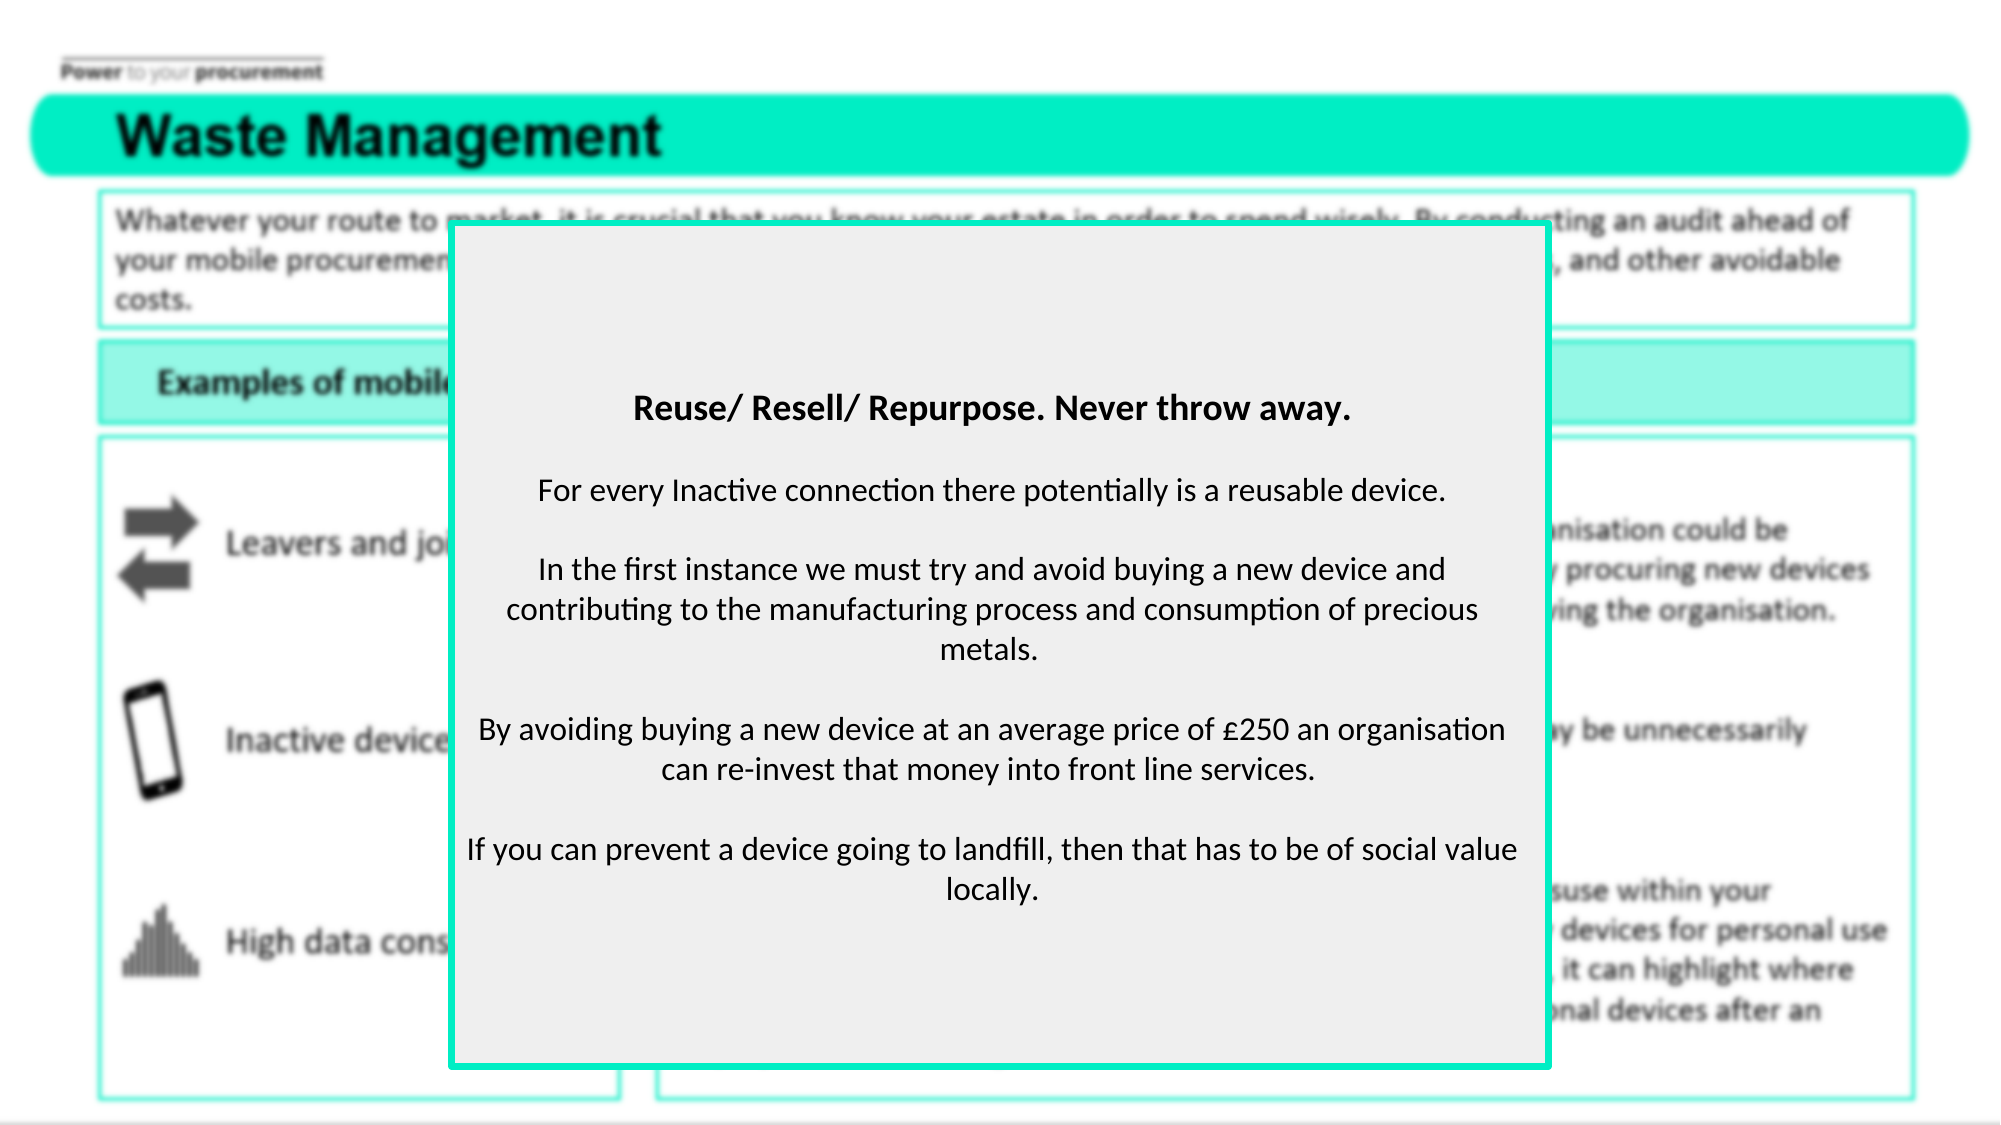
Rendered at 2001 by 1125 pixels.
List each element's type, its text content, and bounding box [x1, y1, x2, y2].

picture [0, 0, 2000, 1125]
text_box Reuse/ Resell/ Repurpose. Never throw away. For every Inactive connection there potentially is a reusable device. In the first instance we must try and avoid buying a new device and contributing to the manufacturing process and consumption of precious metals. By avoiding buying a new device at an average price of £250 an organisation can re-invest that money into front line services. If you can prevent a device going to landfill, then that has to be of social value locally. [451, 222, 1549, 1067]
